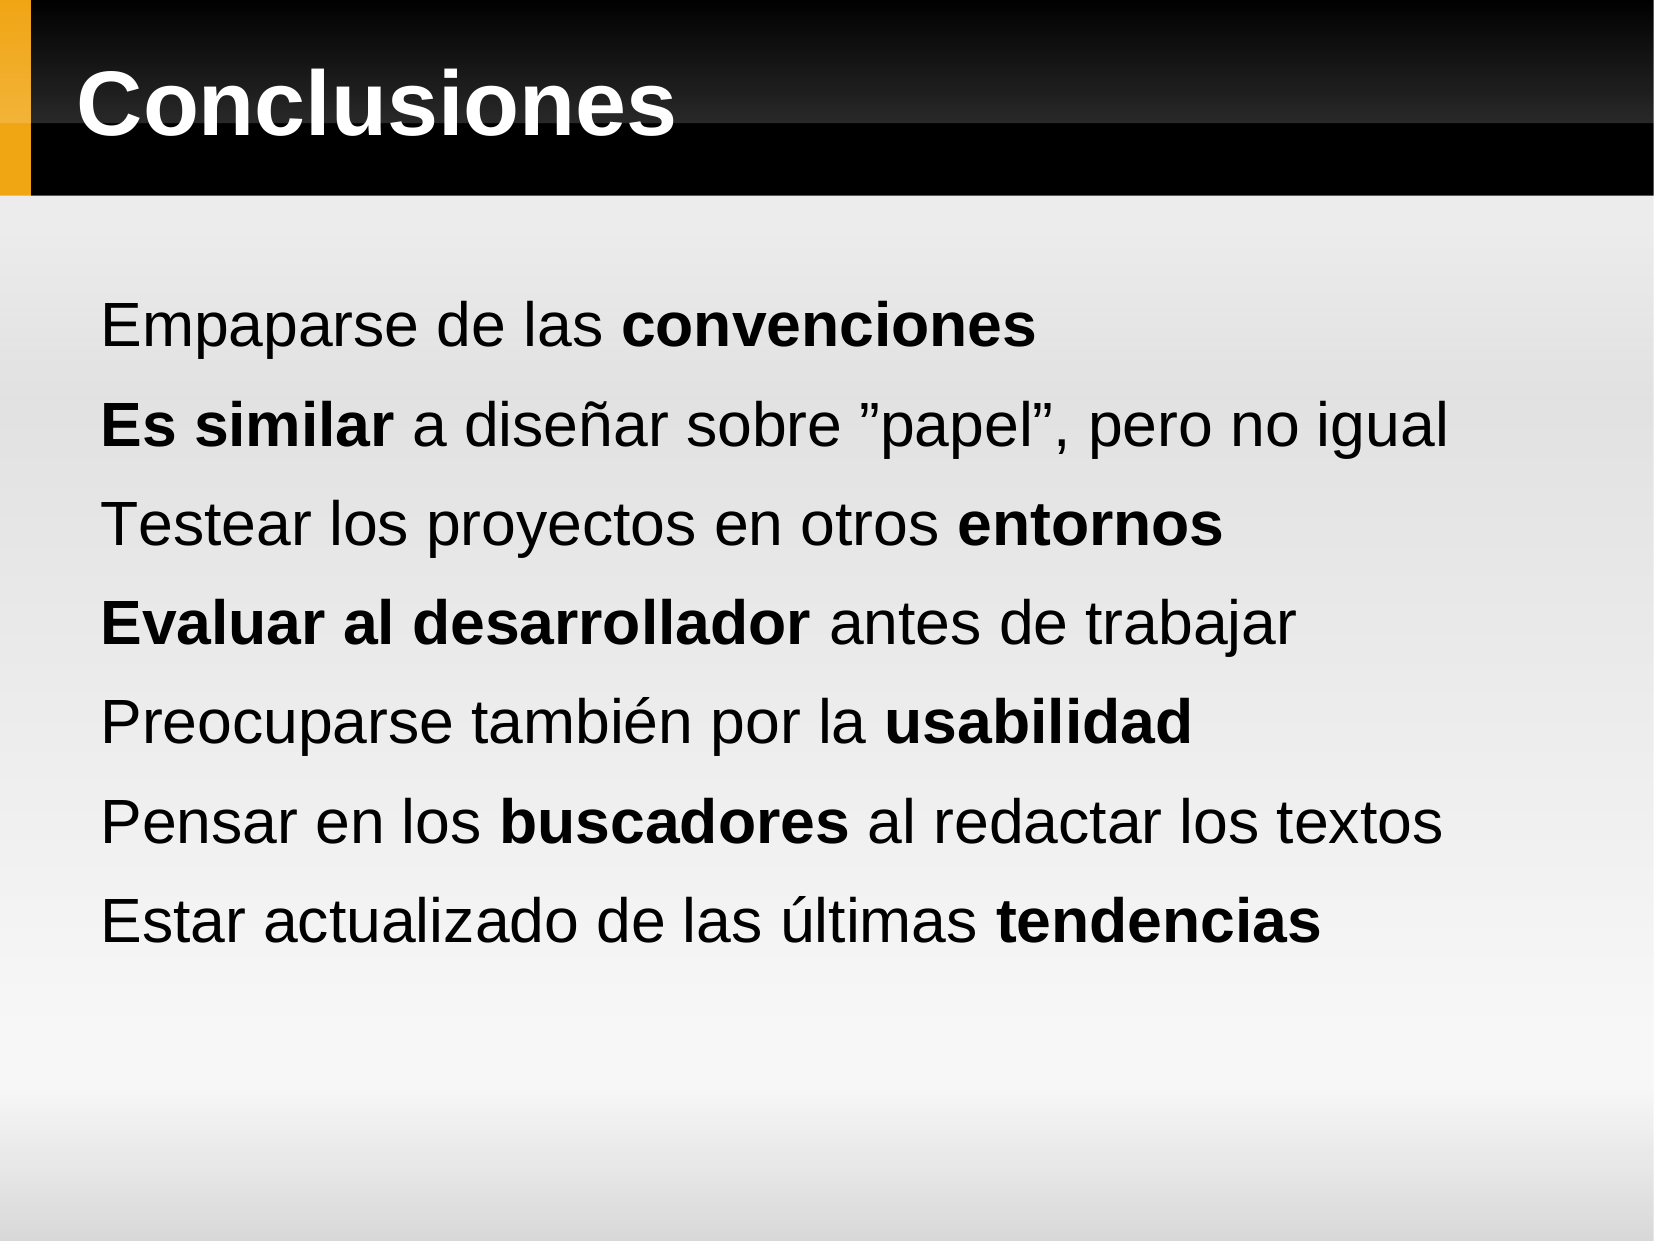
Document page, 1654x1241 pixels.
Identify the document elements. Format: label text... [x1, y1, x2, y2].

list Empaparse de las convenciones Es similar a diseñar sobre ”papel”, pero no igual Testear los proyectos en otros entornos Evaluar al desarrollador antes de trabajar Preocuparse también por la usabilidad Pensar en los buscadores al redactar los textos Estar actualizado de las últimas tendencias [82, 290, 1571, 1094]
title Conclusiones [76, 0, 1565, 208]
picture [0, 0, 1654, 1241]
